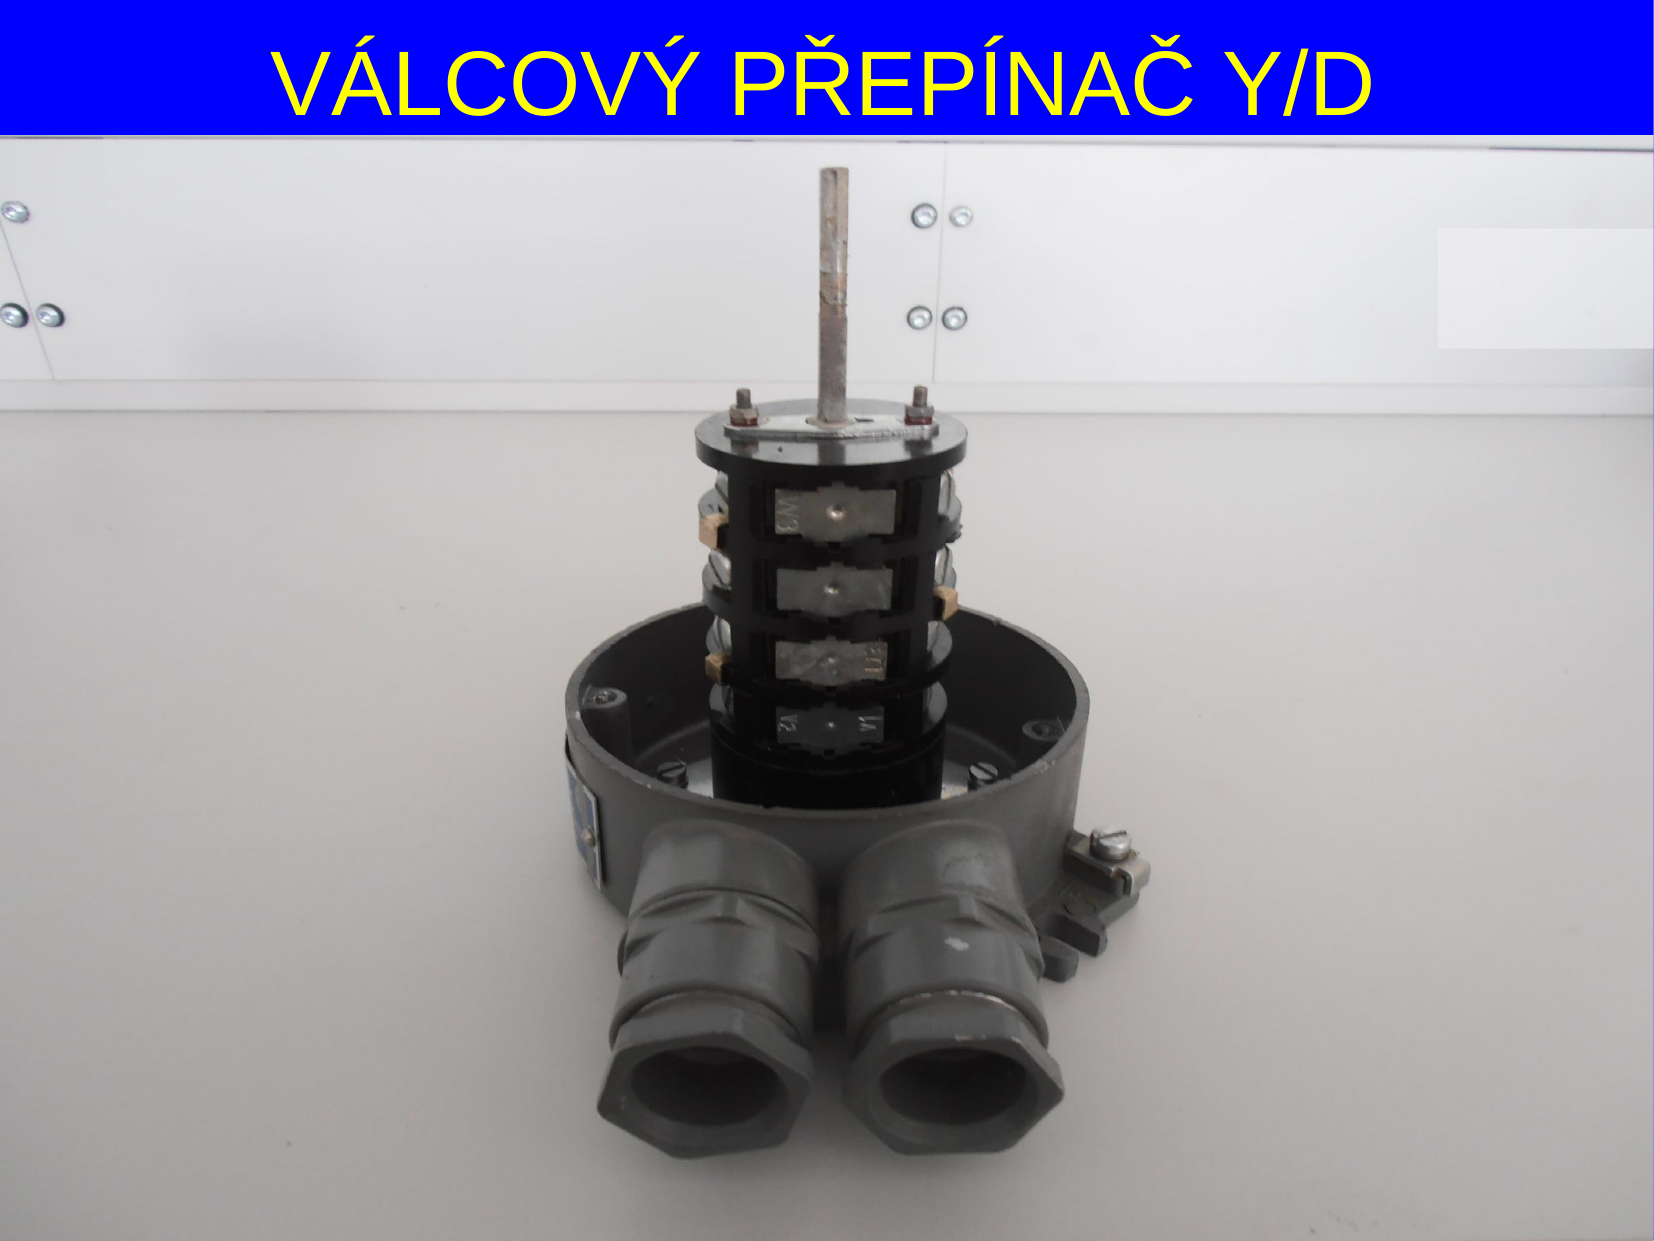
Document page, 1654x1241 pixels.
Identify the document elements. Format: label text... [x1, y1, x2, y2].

picture [0, 135, 1654, 1241]
title VÁLCOVÝ PŘEPÍNAČ Y/D [82, 0, 1566, 135]
